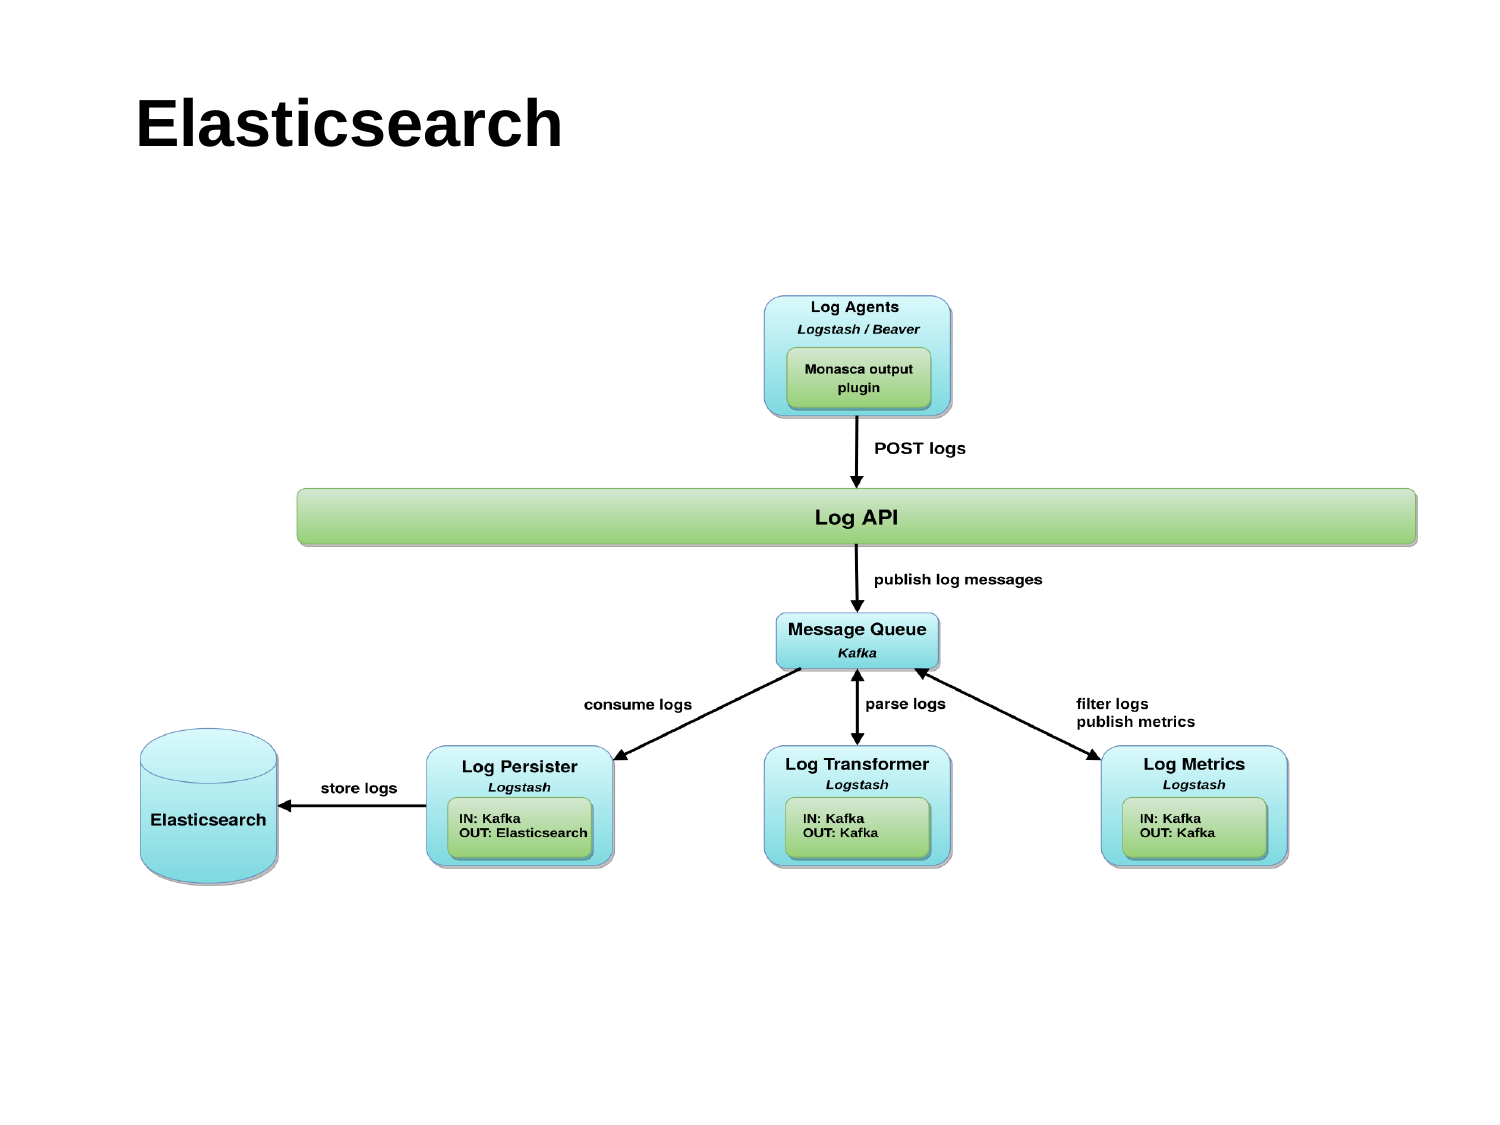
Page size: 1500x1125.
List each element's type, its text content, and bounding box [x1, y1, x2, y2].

title Elasticsearch [135, 41, 1372, 204]
picture [118, 295, 1418, 886]
